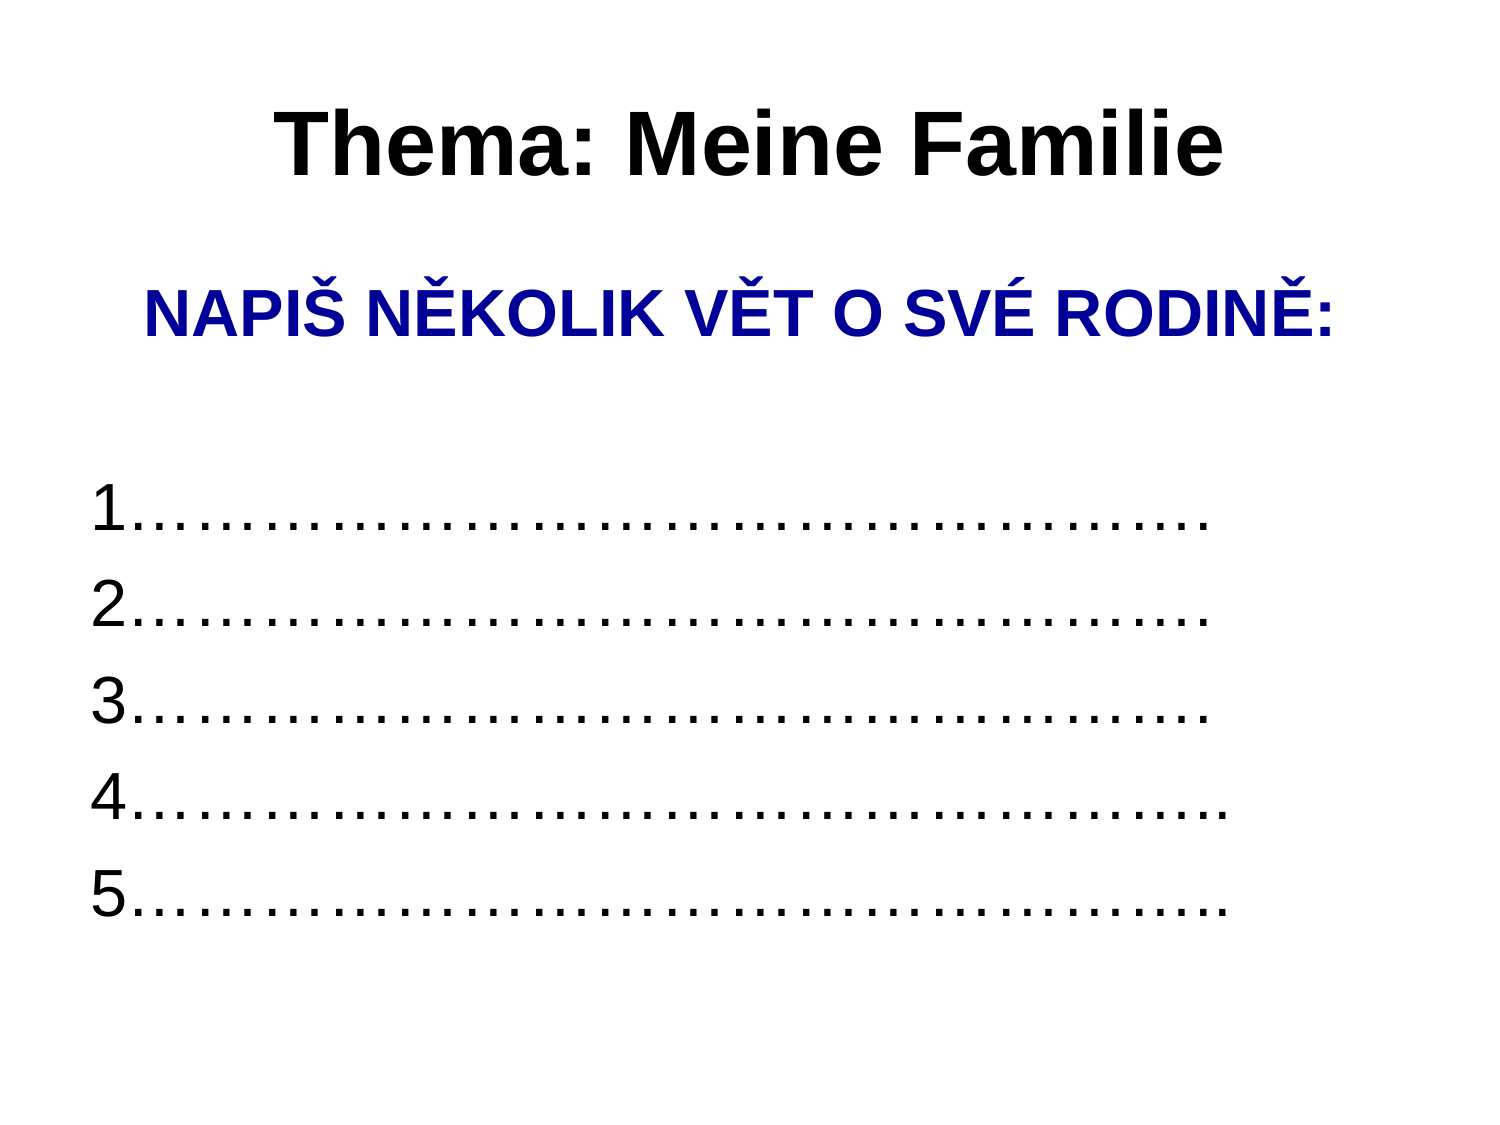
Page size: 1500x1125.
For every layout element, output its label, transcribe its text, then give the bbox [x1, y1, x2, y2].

title Thema: Meine Familie [75, 45, 1426, 233]
list NAPIŠ NĚKOLIK VĚT O SVÉ RODINĚ: 1…………………………………………. 2…………………………………………. 3…………………………………………. 4………………………………………….. 5………………………………………….. [75, 262, 1426, 1007]
